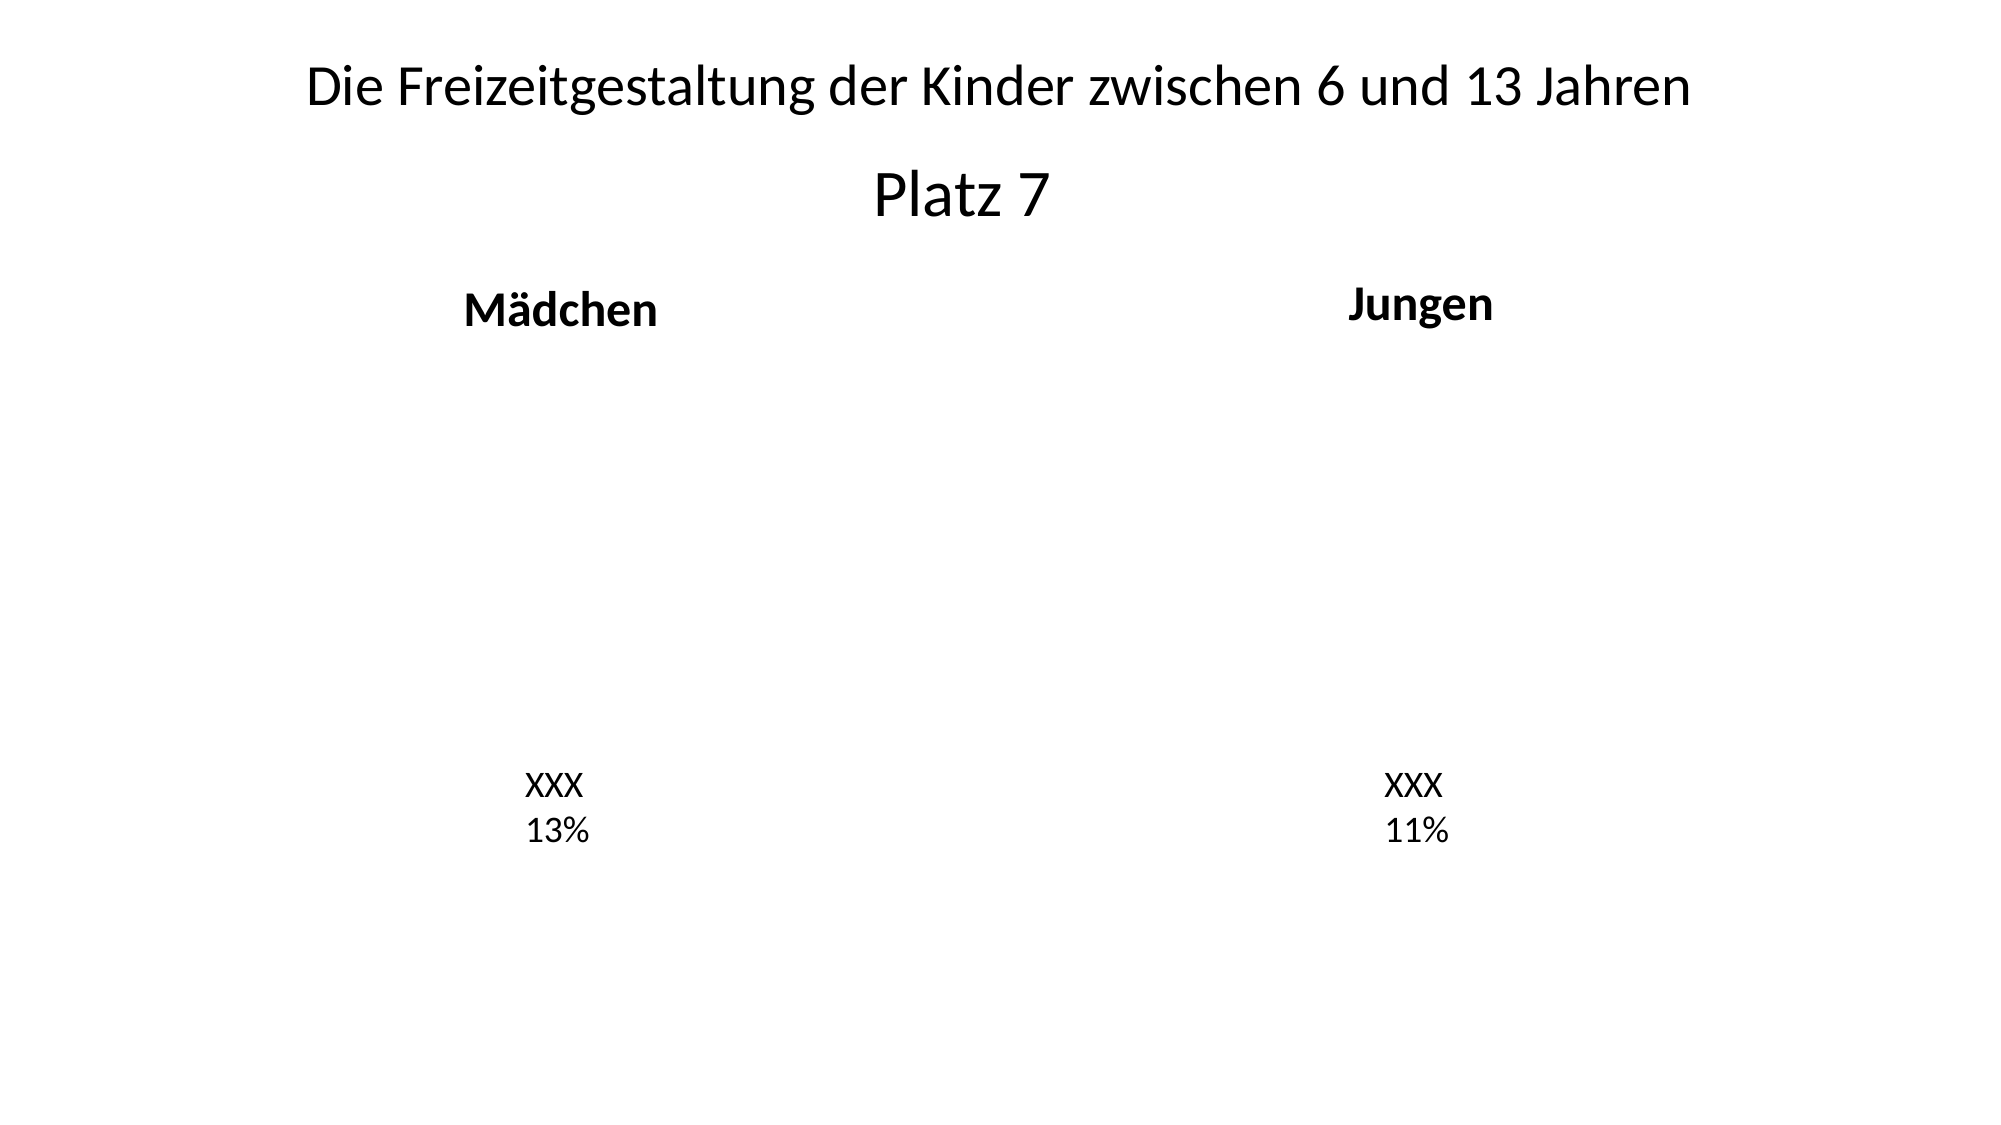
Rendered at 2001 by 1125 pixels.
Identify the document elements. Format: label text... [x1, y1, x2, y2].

text_box Die Freizeitgestaltung der Kinder zwischen 6 und 13 Jahren [290, 39, 1725, 126]
text_box Jungen [1301, 279, 1541, 340]
text_box XXX 13% [510, 752, 612, 859]
text_box Mädchen [444, 280, 677, 351]
text_box XXX 11% [1369, 752, 1473, 859]
text_box Platz 7 [858, 141, 1069, 238]
